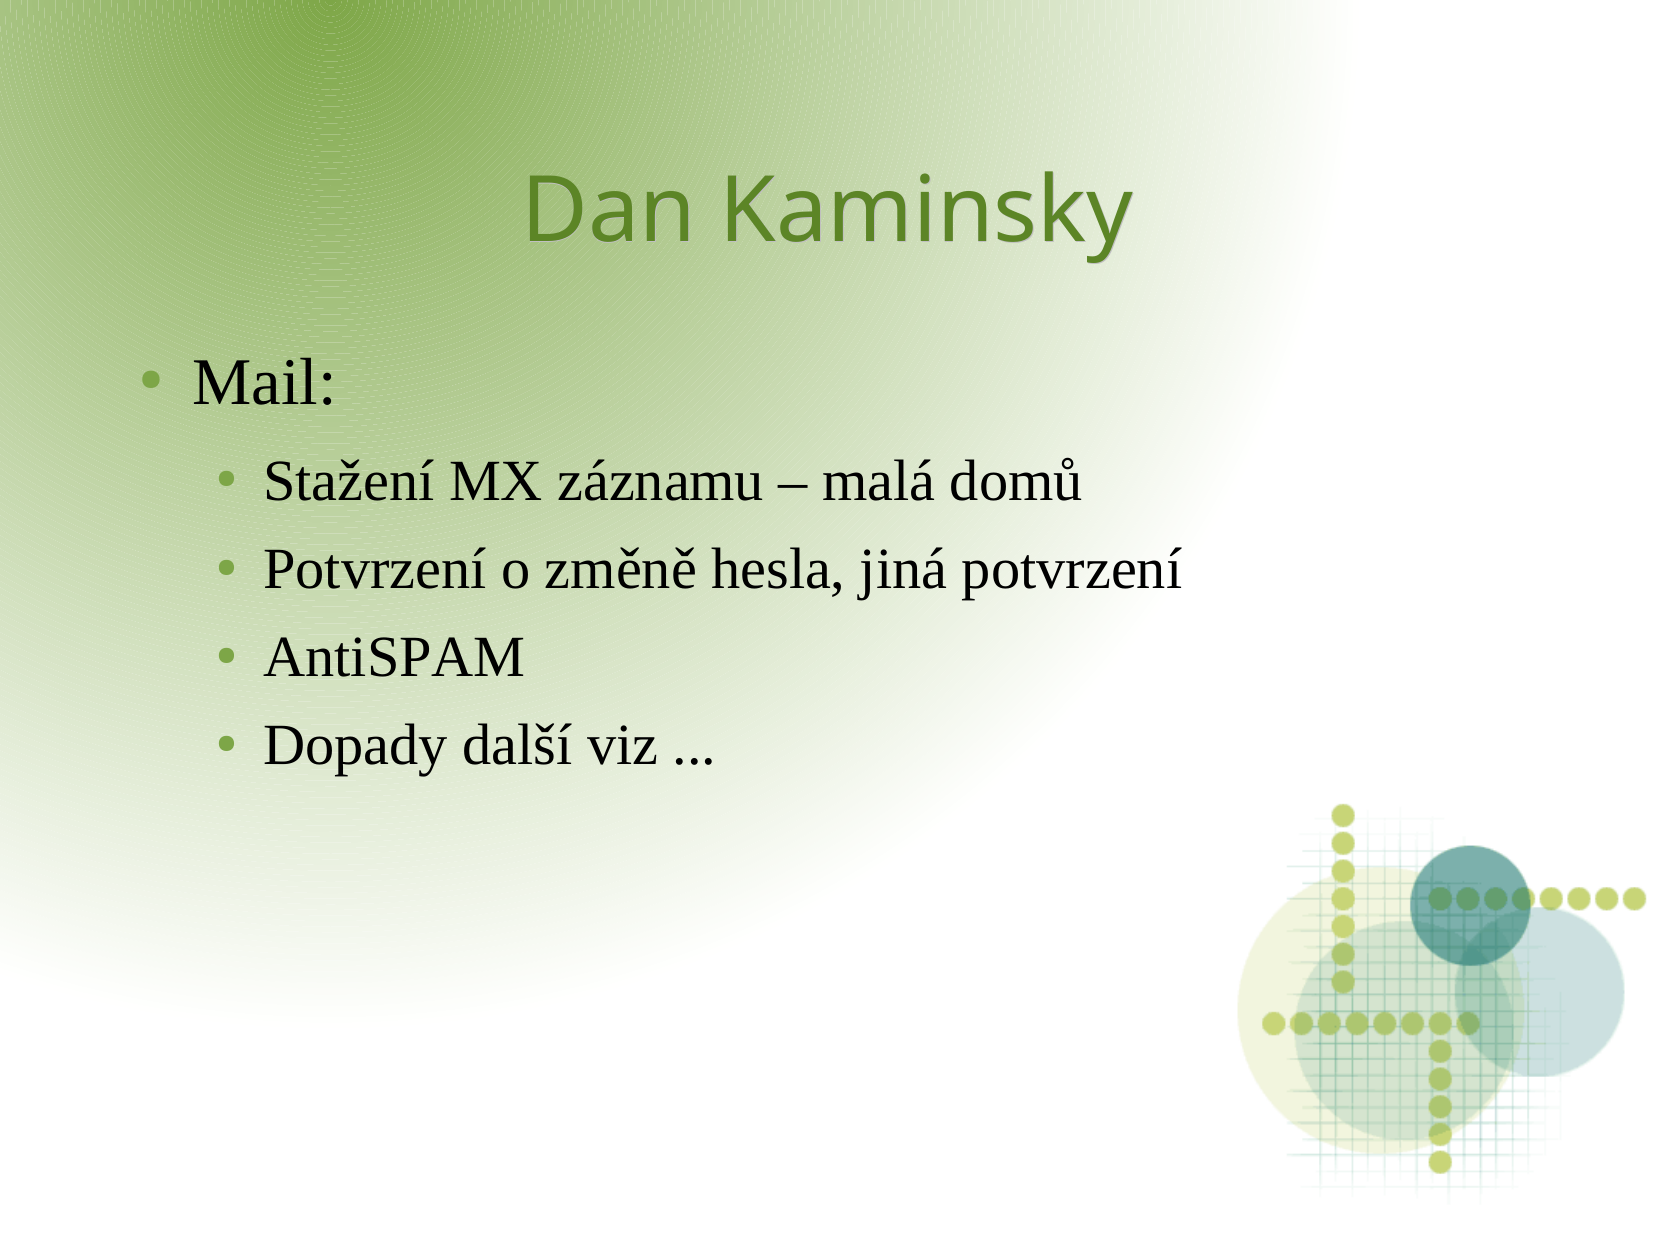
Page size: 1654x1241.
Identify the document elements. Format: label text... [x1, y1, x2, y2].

picture [1224, 792, 1654, 1211]
list Mail: Stažení MX záznamu – malá domů Potvrzení o změně hesla, jiná potvrzení AntiSPAM Dopady další viz ... [121, 344, 1534, 1127]
title Dan Kaminsky [121, 102, 1534, 311]
